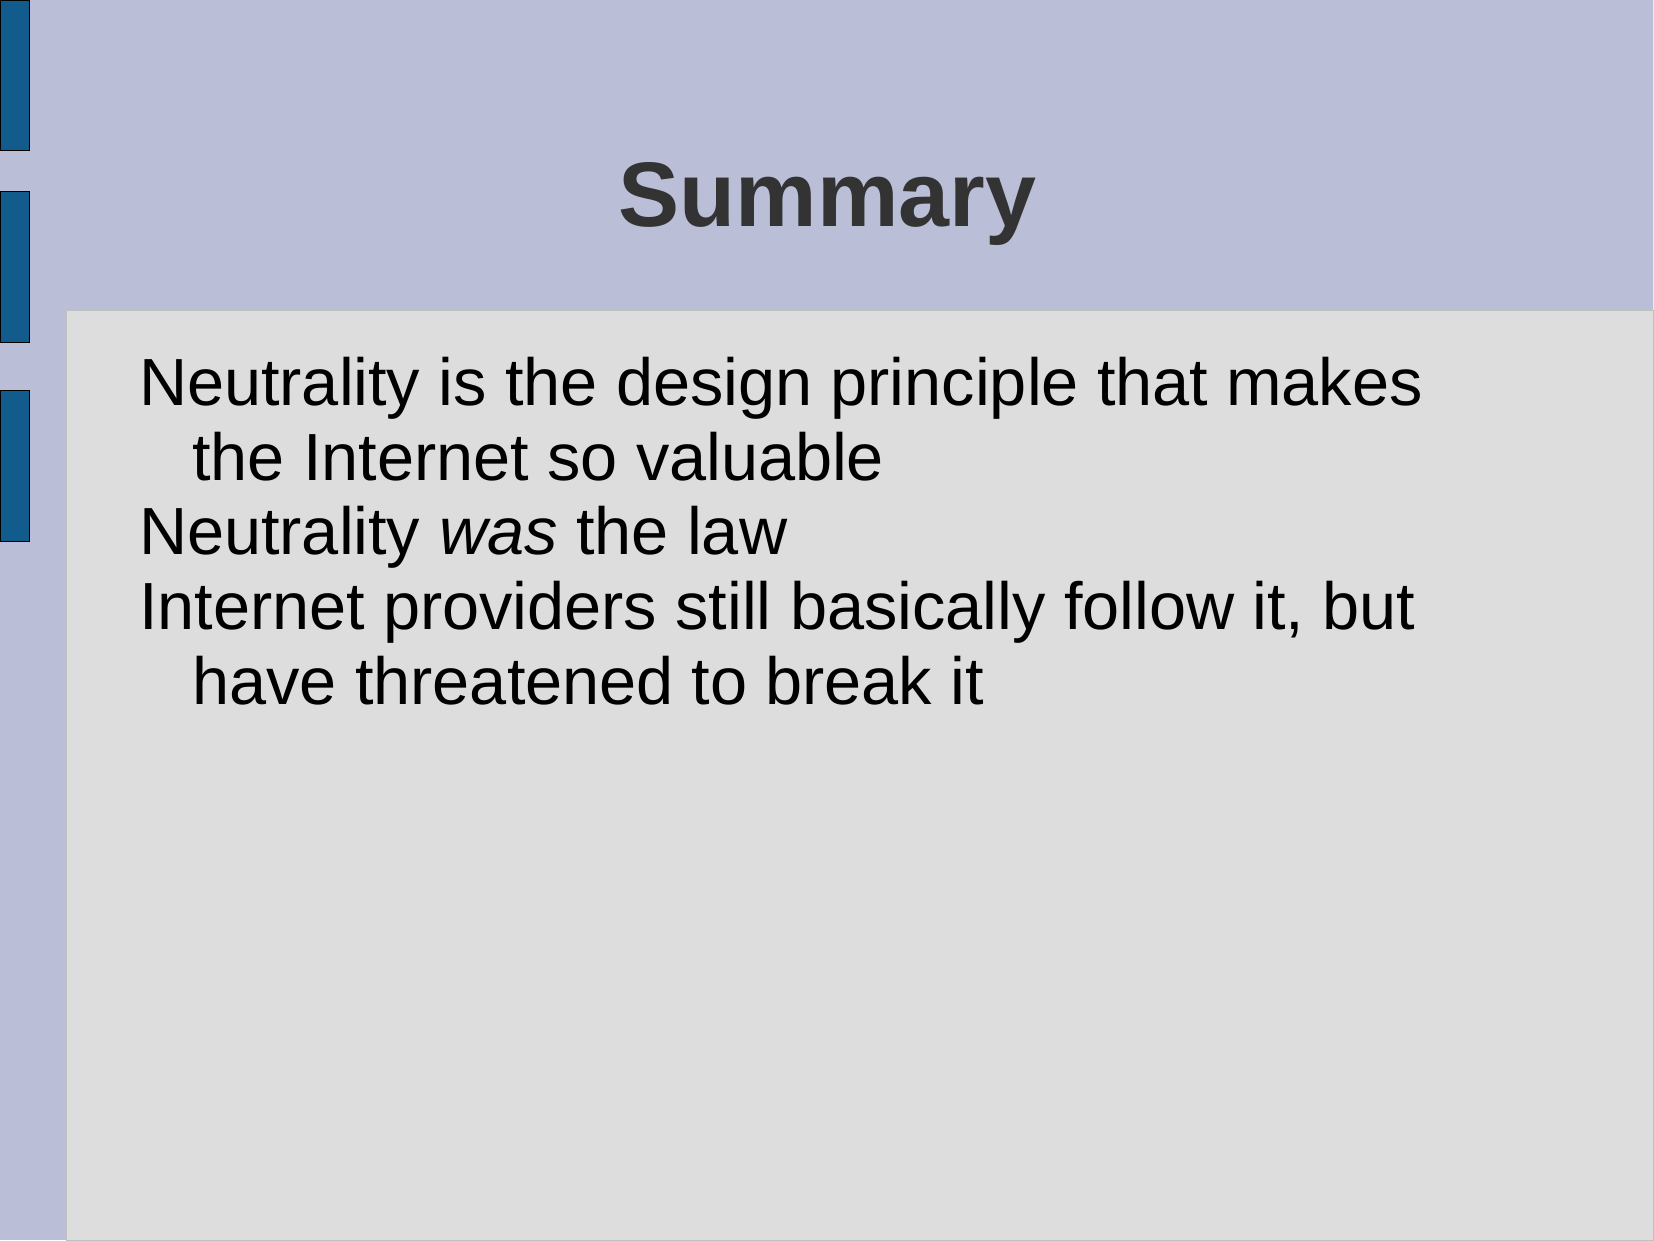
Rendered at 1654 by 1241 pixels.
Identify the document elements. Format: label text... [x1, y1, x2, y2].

list Neutrality is the design principle that makes the Internet so valuable Neutrality was the law Internet providers still basically follow it, but have threatened to break it [121, 344, 1534, 1127]
title Summary [121, 91, 1534, 299]
